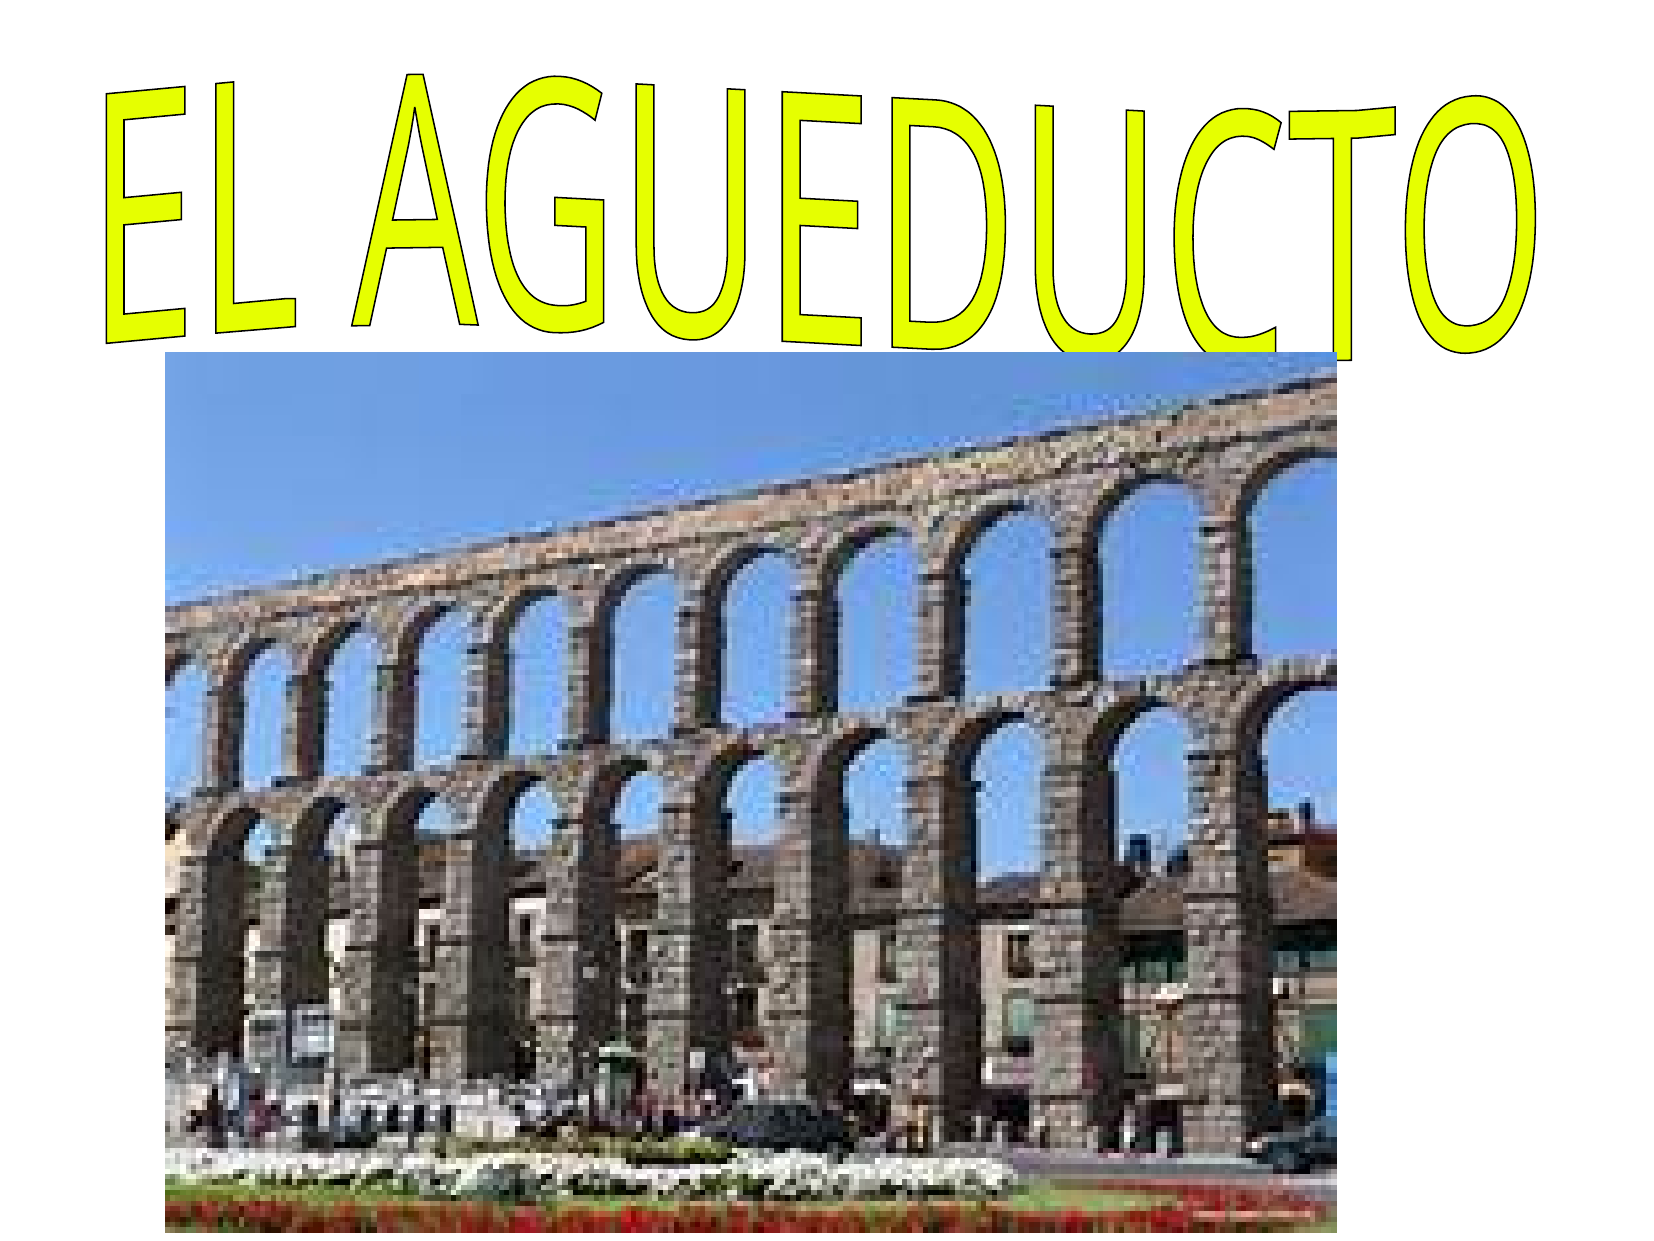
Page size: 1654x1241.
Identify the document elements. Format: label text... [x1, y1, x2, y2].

text_box EL AGUEDUCTO [106, 86, 185, 344]
text_box EL AGUEDUCTO [782, 91, 862, 346]
text_box EL AGUEDUCTO [1405, 95, 1536, 354]
text_box EL AGUEDUCTO [351, 74, 479, 326]
text_box EL AGUEDUCTO [1289, 106, 1396, 361]
text_box EL AGUEDUCTO [636, 83, 745, 340]
picture [165, 352, 1337, 1233]
text_box EL AGUEDUCTO [486, 76, 604, 333]
text_box EL AGUEDUCTO [1174, 108, 1282, 352]
text_box EL AGUEDUCTO [215, 81, 296, 334]
text_box EL AGUEDUCTO [1035, 105, 1145, 352]
text_box EL AGUEDUCTO [892, 97, 1006, 350]
